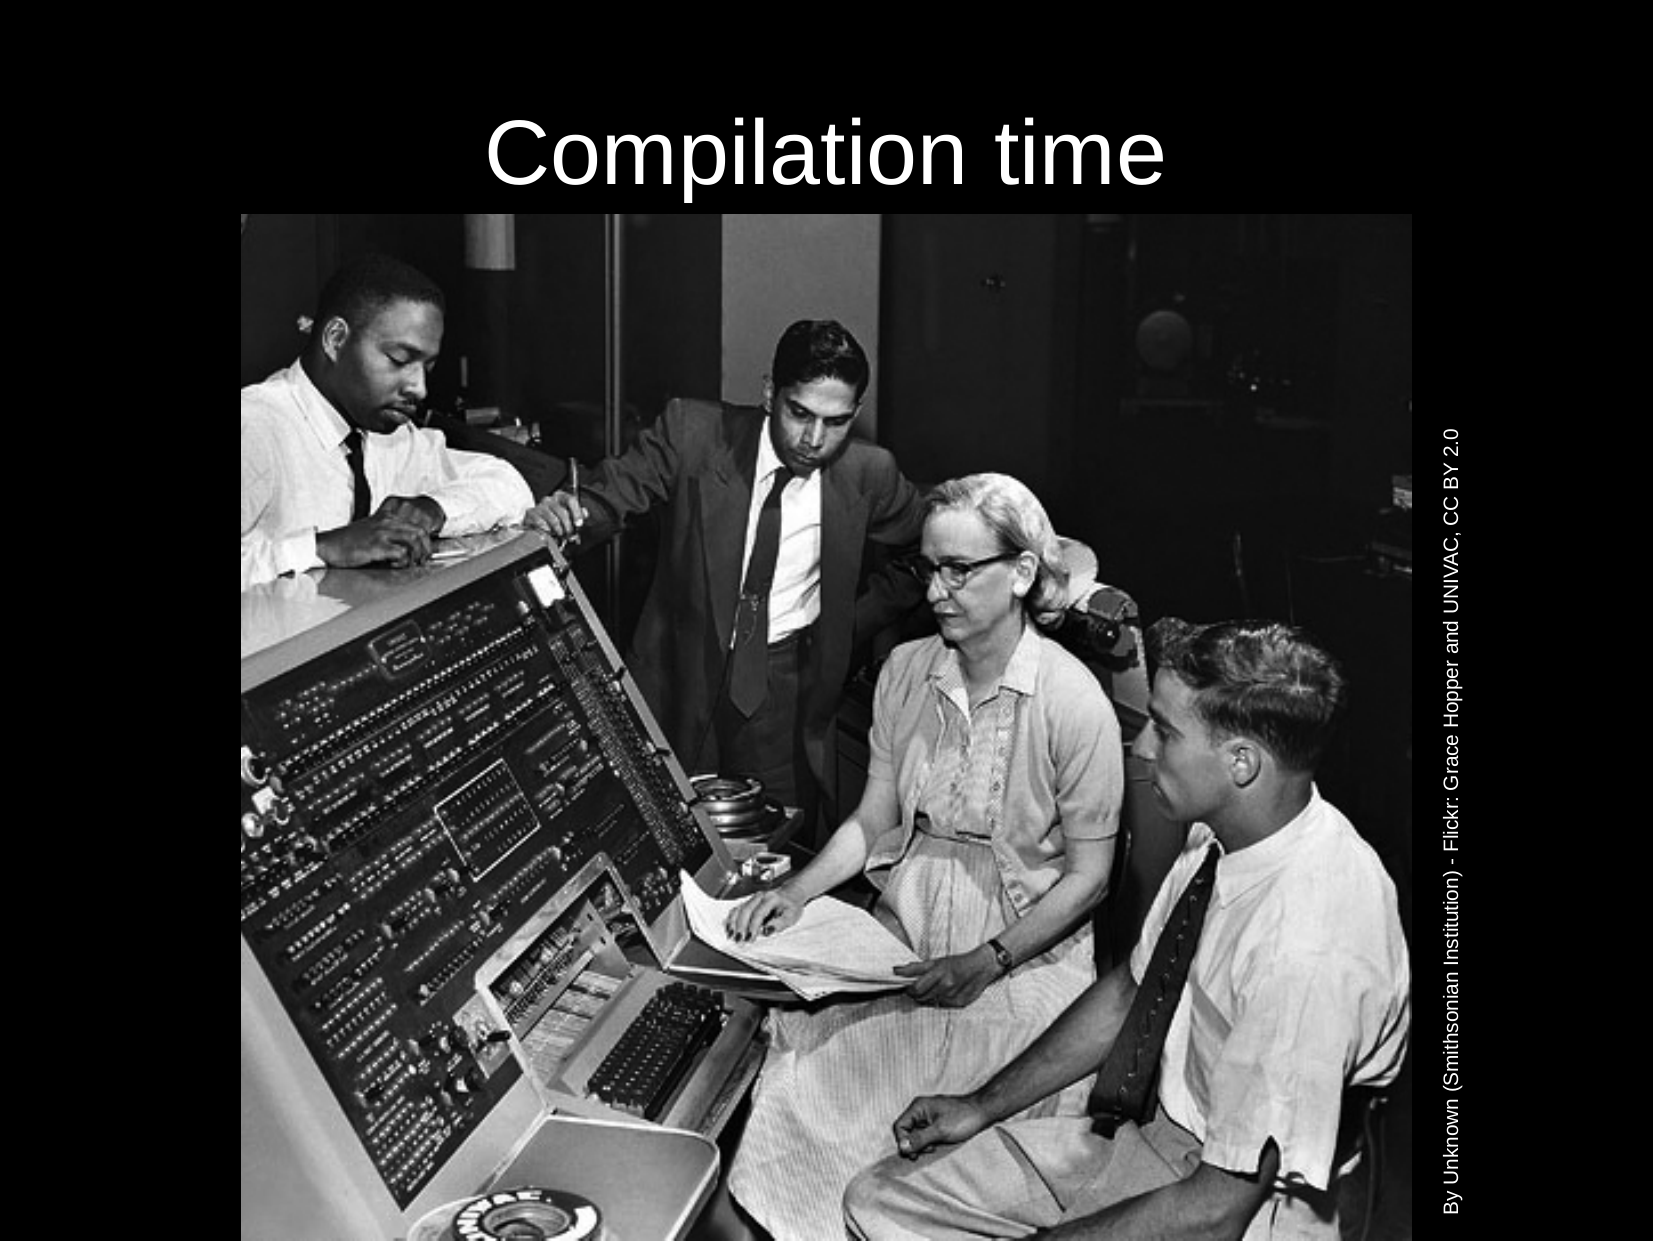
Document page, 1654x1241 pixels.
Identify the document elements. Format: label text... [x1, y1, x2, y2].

title Compilation time [82, 49, 1571, 257]
picture [241, 214, 1412, 1241]
text_box By Unknown (Smithsonian Institution) - Flickr: Grace Hopper and UNIVAC, CC BY 2.0 [1431, 414, 1471, 1231]
